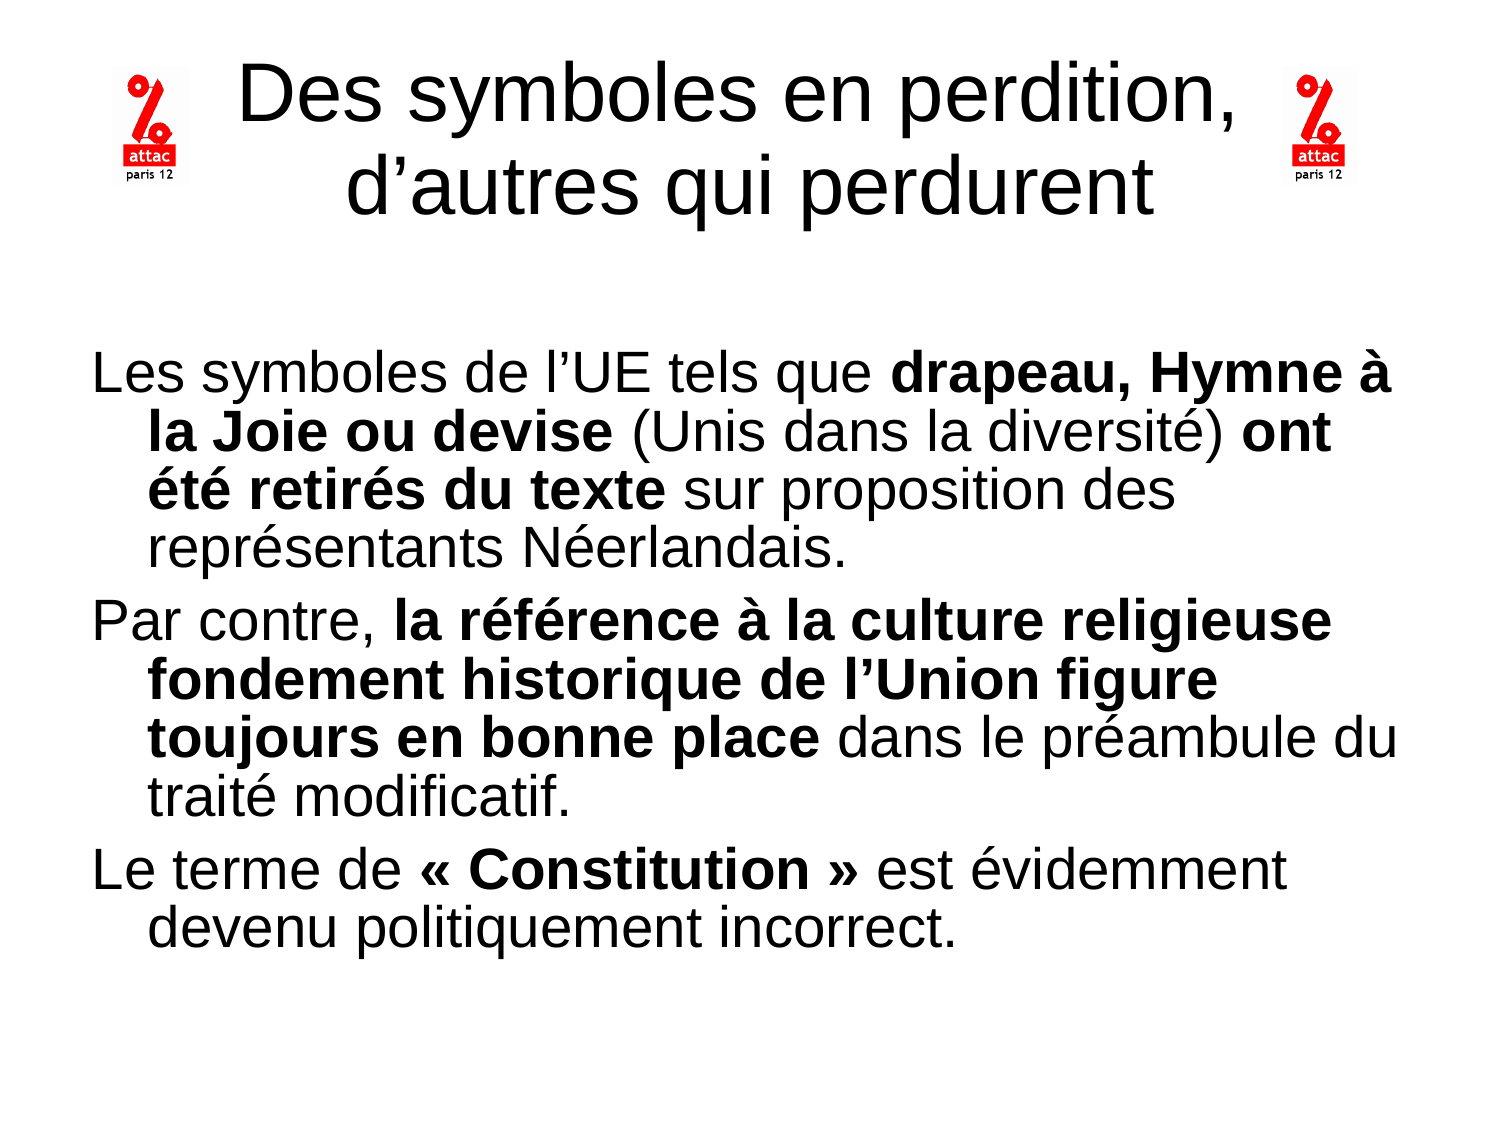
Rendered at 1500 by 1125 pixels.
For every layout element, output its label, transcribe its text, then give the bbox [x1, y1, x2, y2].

list Les symboles de l’UE tels que drapeau, Hymne à la Joie ou devise (Unis dans la diversité) ont été retirés du texte sur proposition des représentants Néerlandais. Par contre, la référence à la culture religieuse fondement historique de l’Union figure toujours en bonne place dans le préambule du traité modificatif. Le terme de « Constitution » est évidemment devenu politiquement incorrect. [76, 338, 1427, 1052]
picture [1281, 66, 1358, 185]
title Des symboles en perdition, d’autres qui perdurent [75, 31, 1426, 247]
picture [112, 66, 189, 185]
